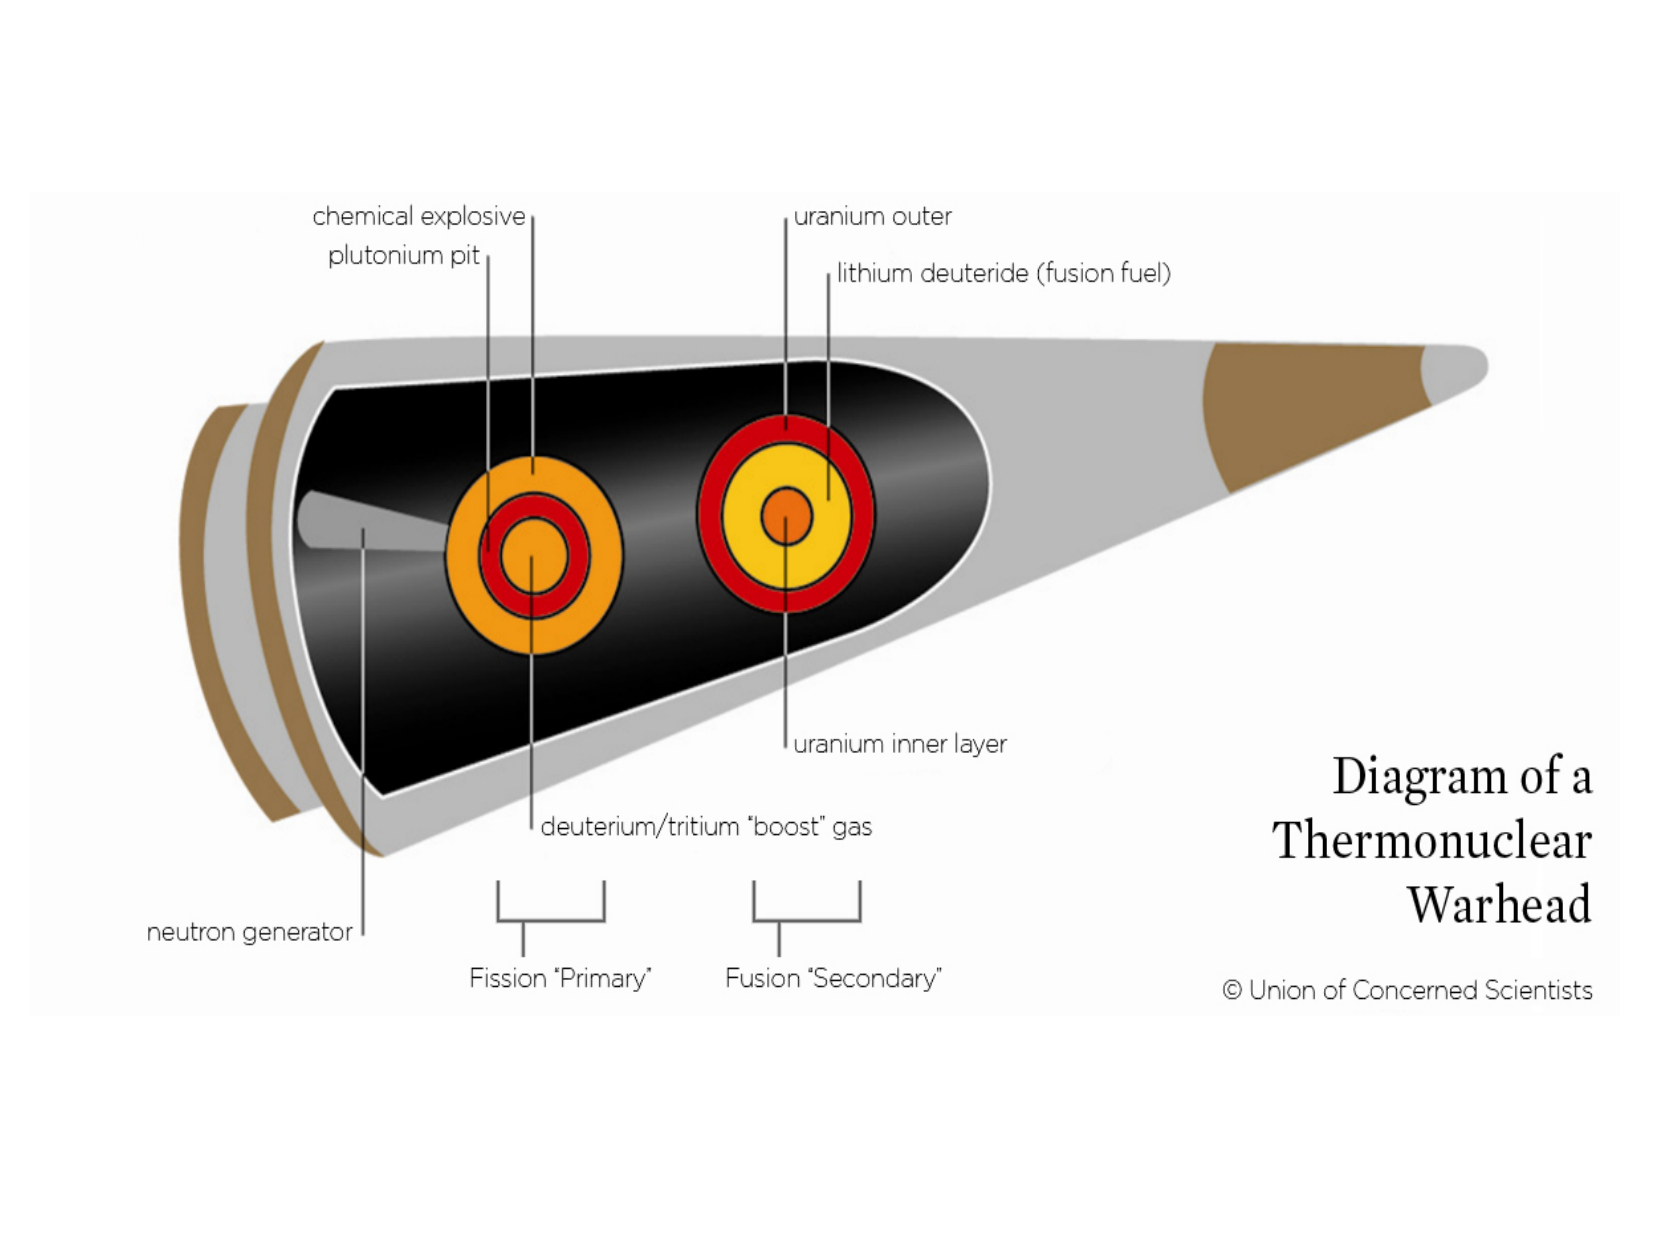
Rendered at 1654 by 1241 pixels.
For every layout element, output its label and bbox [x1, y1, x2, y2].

picture [29, 189, 1620, 1016]
